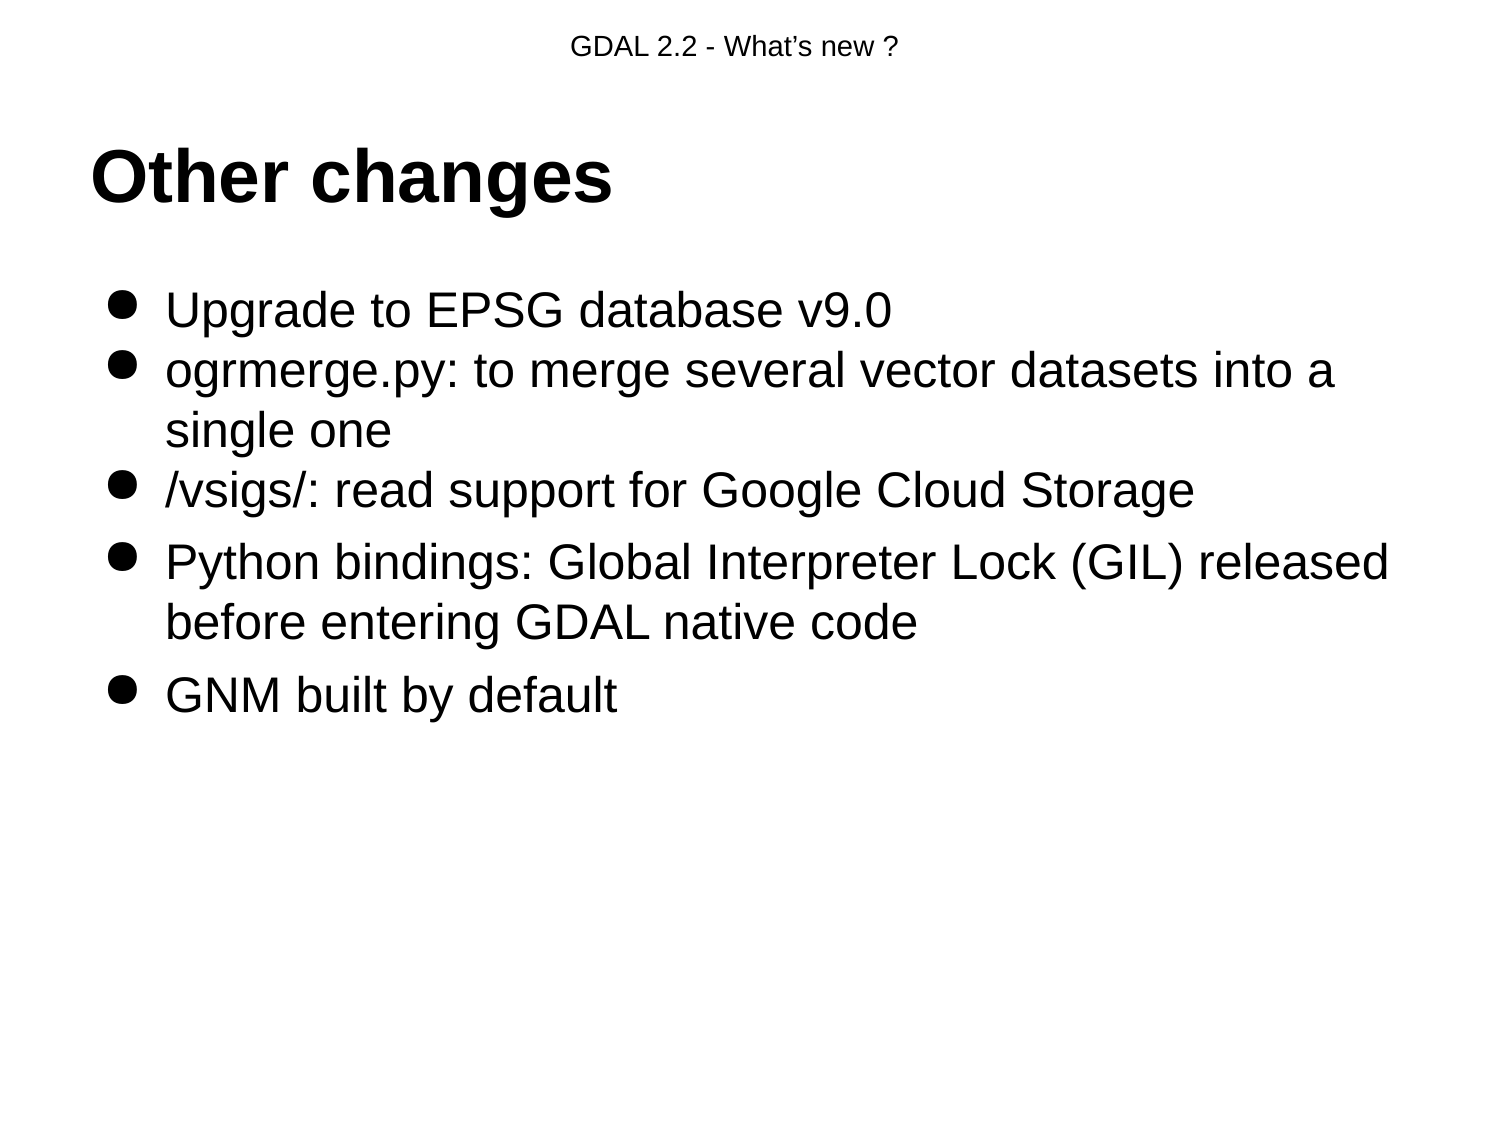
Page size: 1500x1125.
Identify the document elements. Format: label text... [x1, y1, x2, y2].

title Other changes [75, 45, 1425, 233]
list Upgrade to EPSG database v9.0 ogrmerge.py: to merge several vector datasets into a single one /vsigs/: read support for Google Cloud Storage Python bindings: Global Interpreter Lock (GIL) released before entering GDAL native code GNM built by default [75, 262, 1425, 1078]
